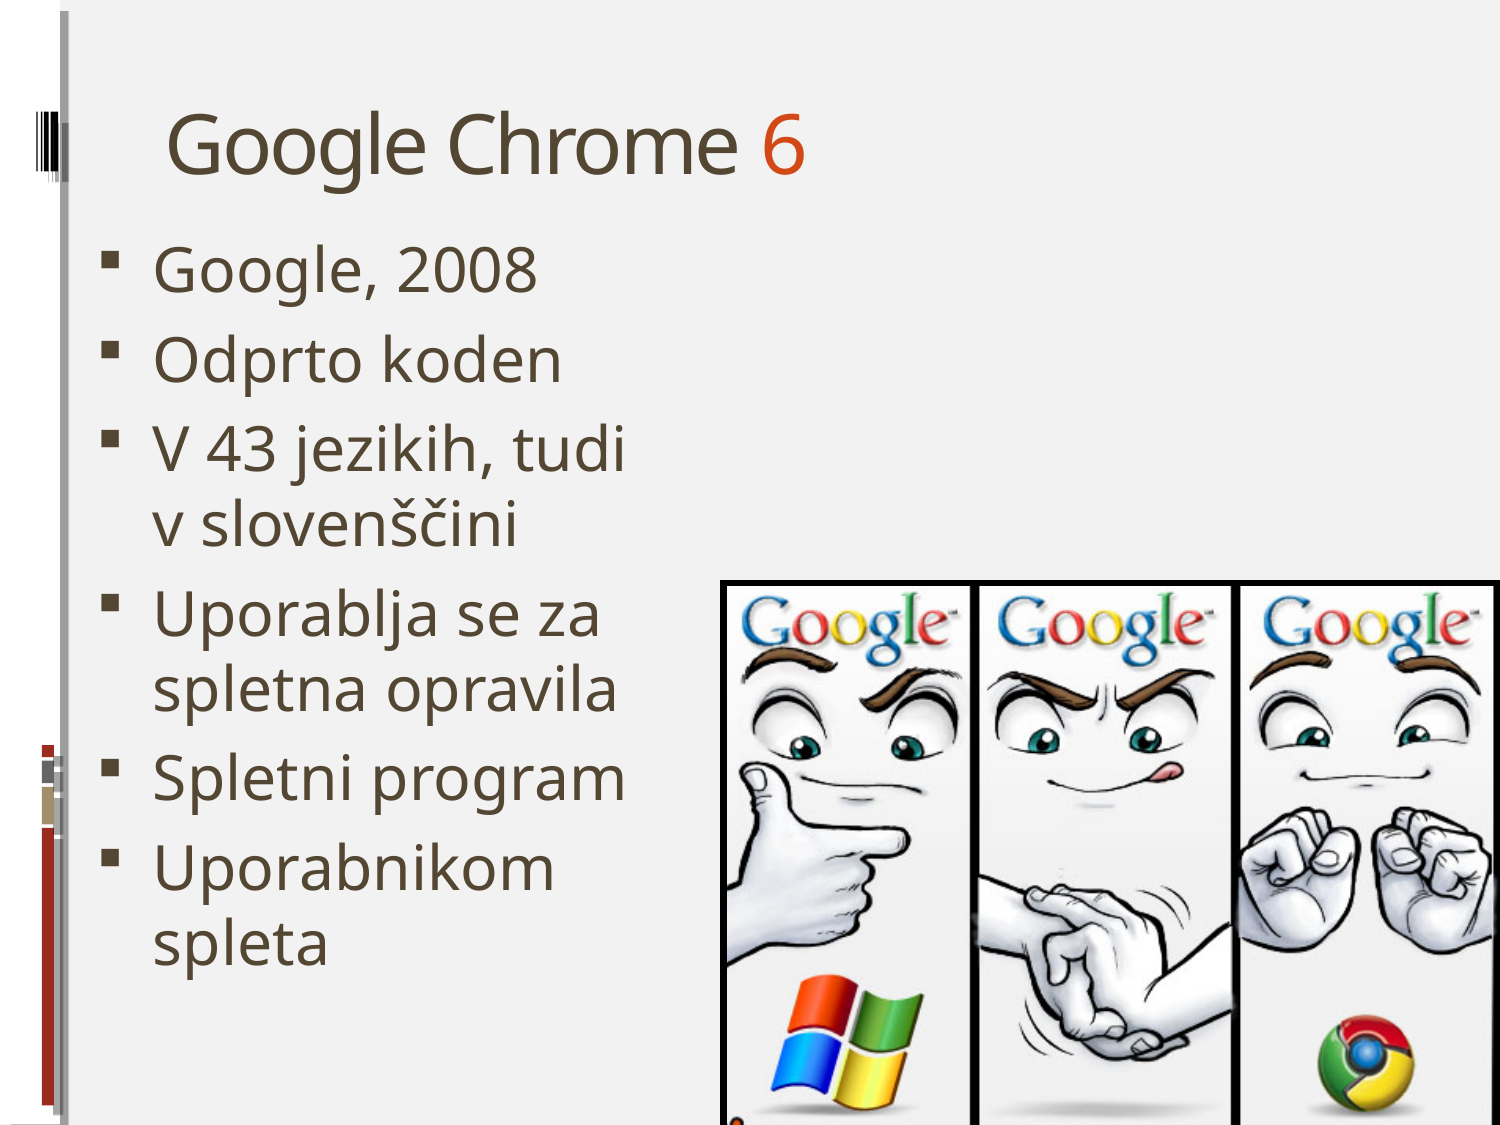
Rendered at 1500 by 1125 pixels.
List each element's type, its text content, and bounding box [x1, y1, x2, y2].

title Google Chrome 6 [150, 84, 1425, 235]
list Google, 2008 Odprto koden V 43 jezikih, tudi v slovenščini Uporablja se za spletna opravila Spletni program Uporabnikom spleta [70, 222, 657, 1090]
picture [726, 585, 1500, 1125]
